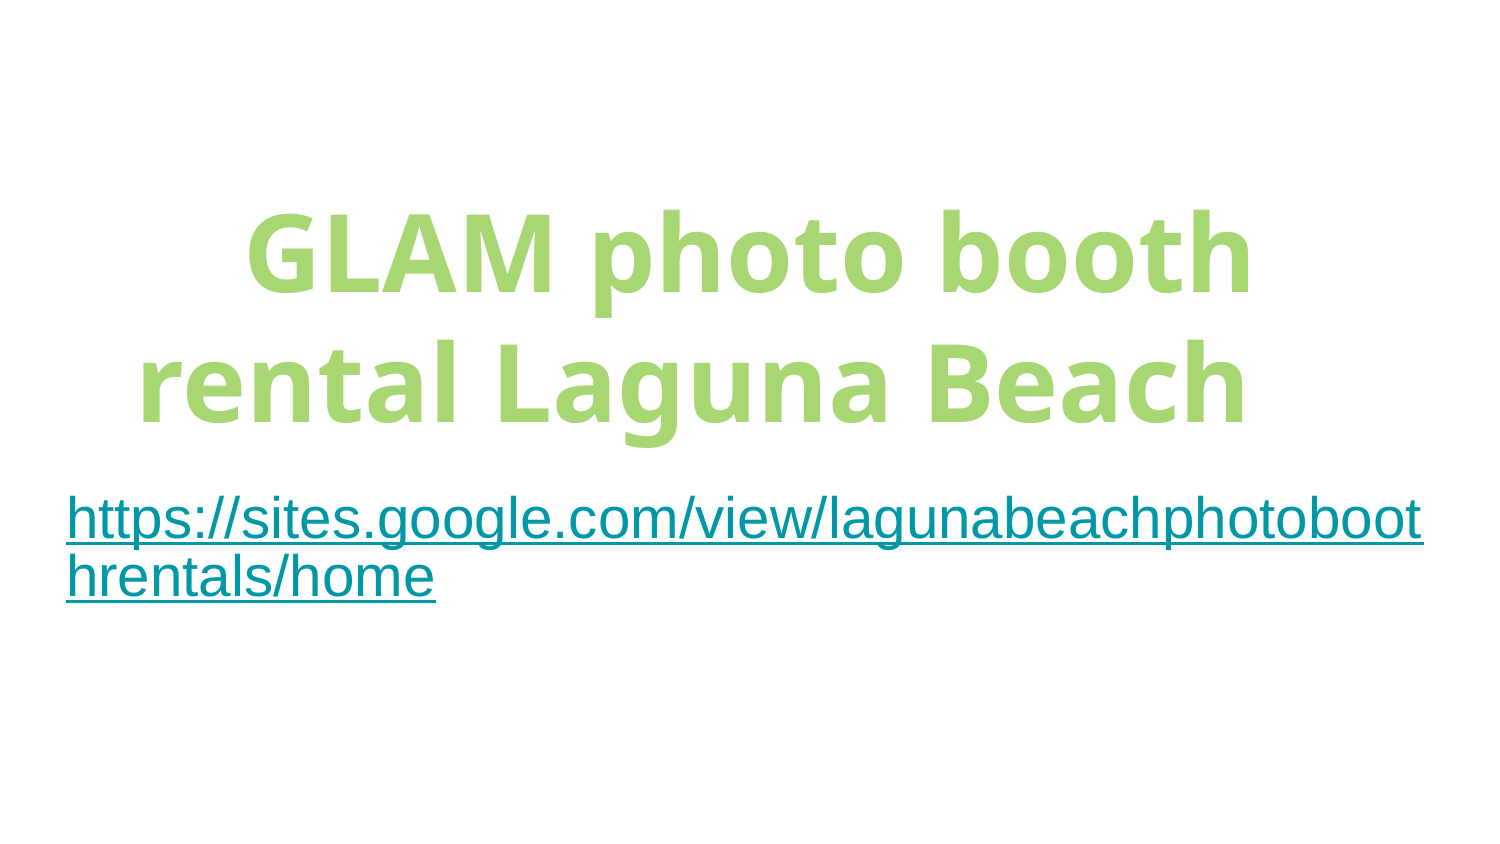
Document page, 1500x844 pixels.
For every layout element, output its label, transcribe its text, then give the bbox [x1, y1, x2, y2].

title GLAM photo booth rental Laguna Beach [51, 122, 1449, 459]
subtitle https://sites.google.com/view/lagunabeachphotoboothrentals/home [51, 464, 1449, 595]
